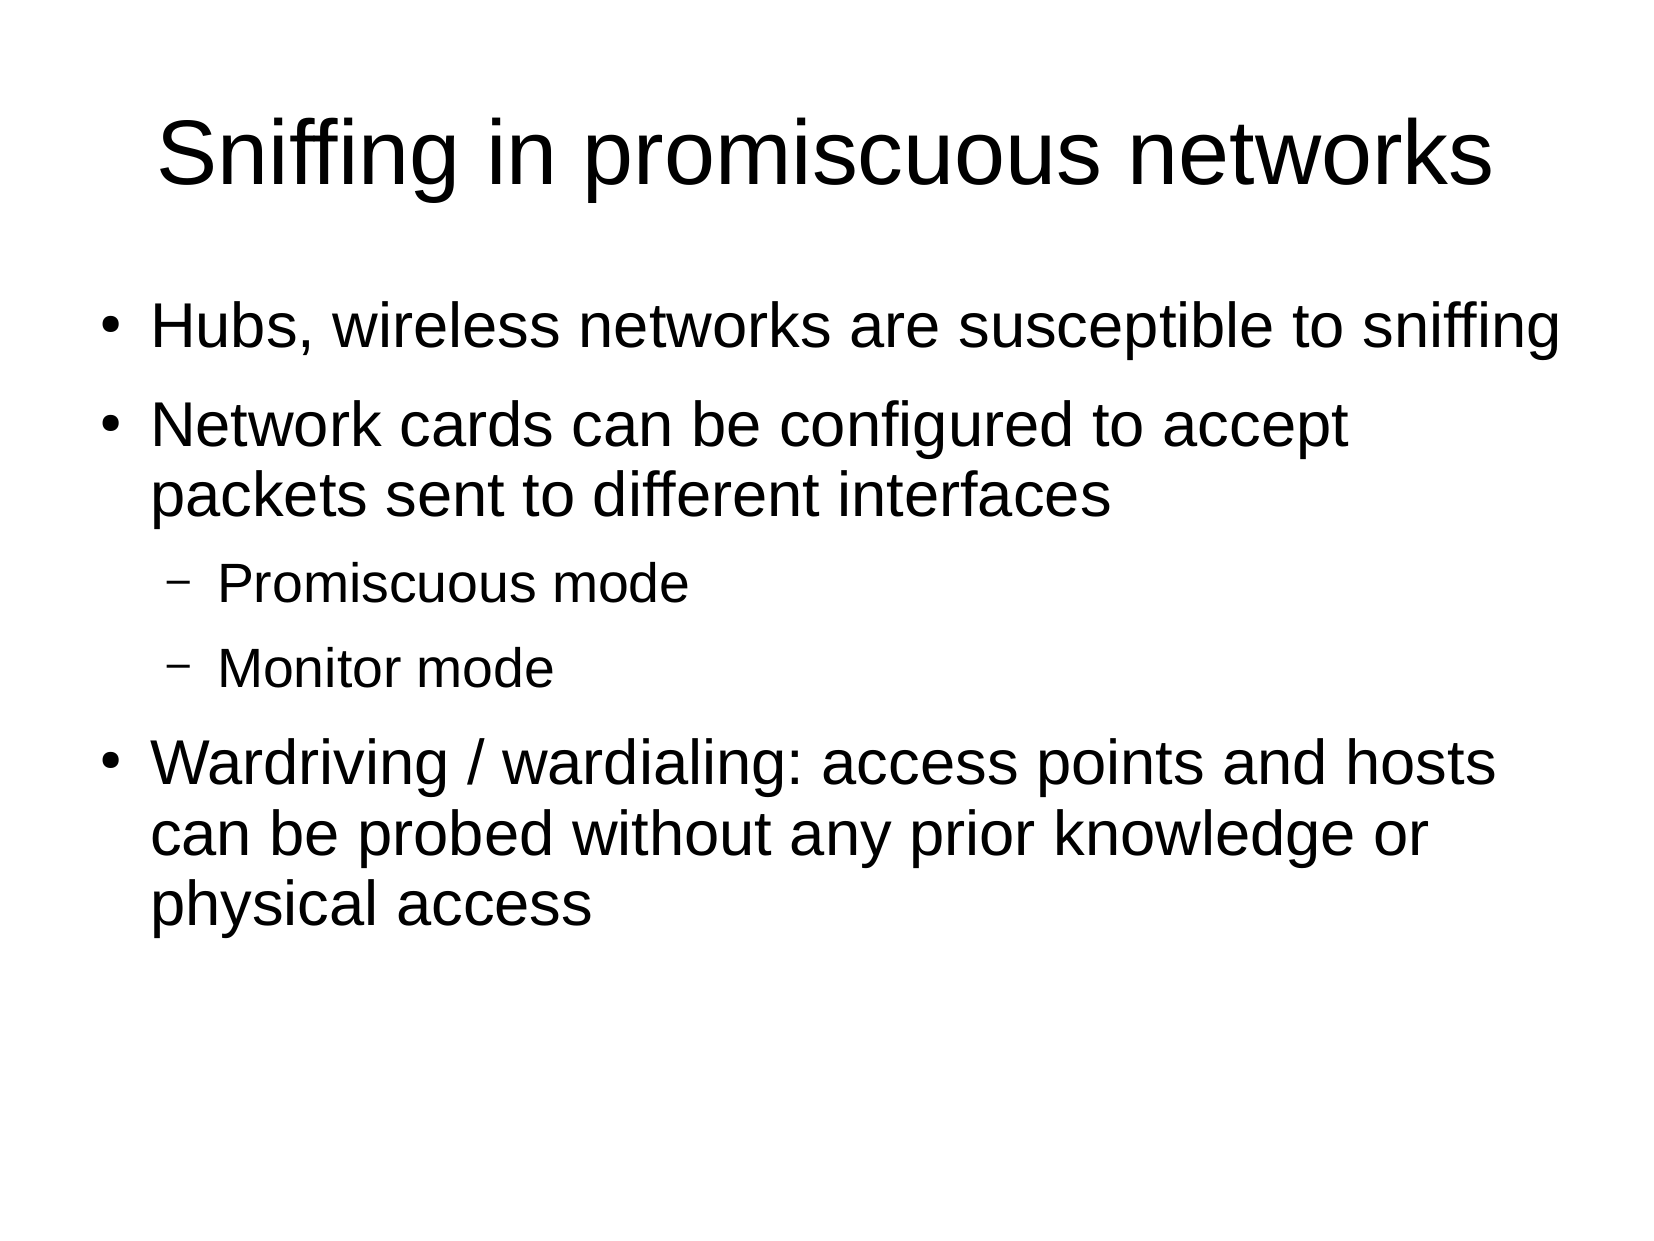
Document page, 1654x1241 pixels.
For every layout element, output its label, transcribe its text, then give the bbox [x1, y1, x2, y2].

title Sniffing in promiscuous networks [82, 49, 1571, 257]
list Hubs, wireless networks are susceptible to sniffing Network cards can be configured to accept packets sent to different interfaces Promiscuous mode Monitor mode Wardriving / wardialing: access points and hosts can be probed without any prior knowledge or physical access [82, 290, 1571, 1010]
